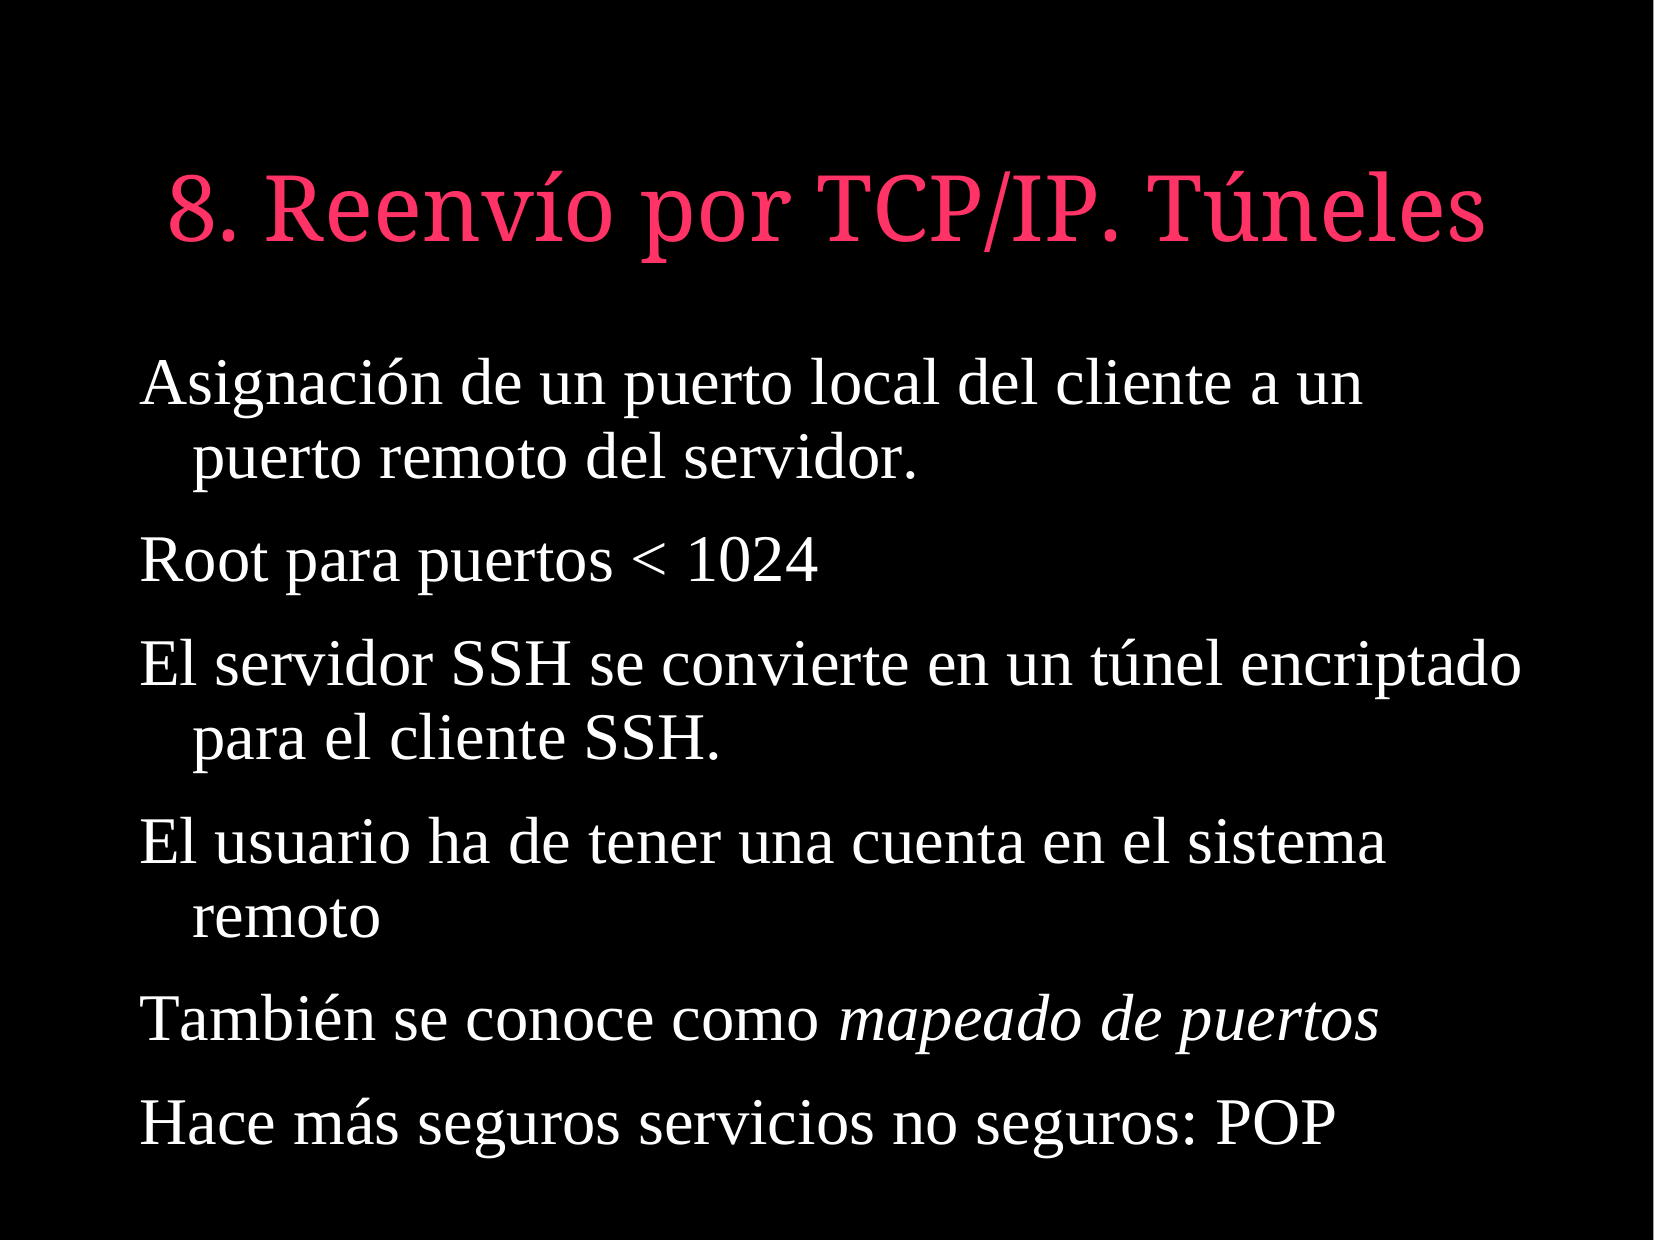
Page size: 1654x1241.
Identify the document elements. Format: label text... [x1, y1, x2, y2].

title 8. Reenvío por TCP/IP. Túneles [121, 102, 1534, 311]
list Asignación de un puerto local del cliente a un puerto remoto del servidor. Root para puertos < 1024 El servidor SSH se convierte en un túnel encriptado para el cliente SSH. El usuario ha de tener una cuenta en el sistema remoto También se conoce como mapeado de puertos Hace más seguros servicios no seguros: POP [121, 344, 1534, 1159]
